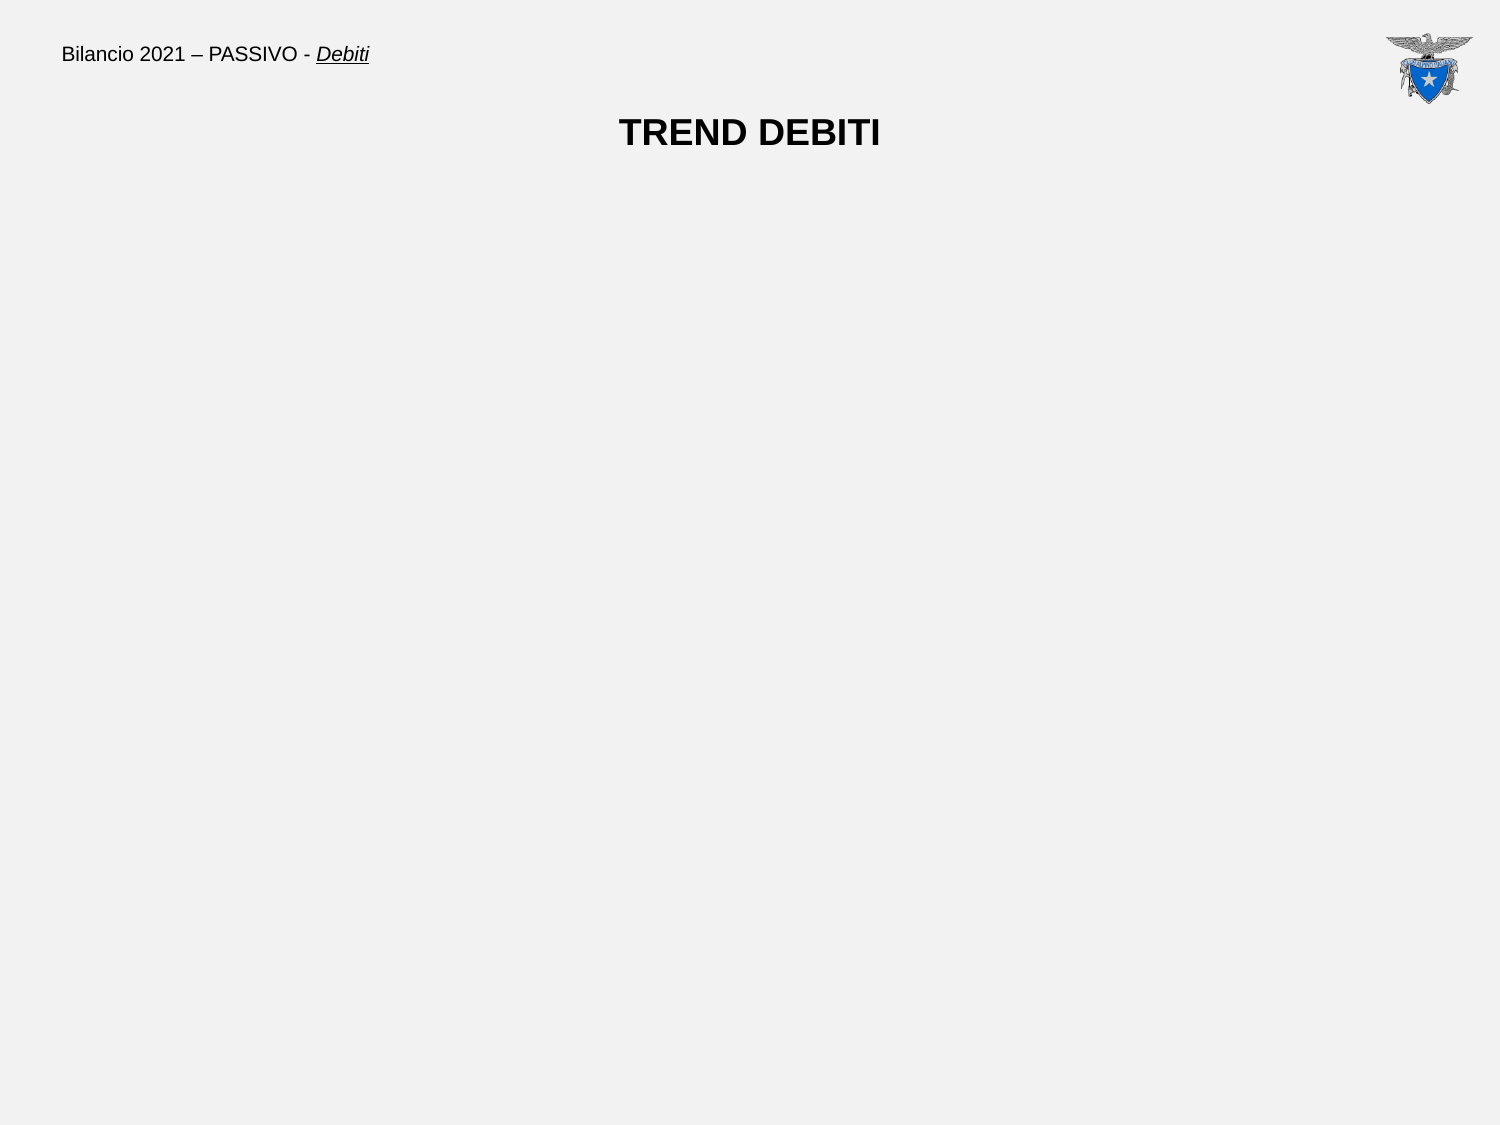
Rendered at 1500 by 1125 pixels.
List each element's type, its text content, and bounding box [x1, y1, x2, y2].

text_box Bilancio 2021 – PASSIVO - Debiti [46, 35, 516, 76]
text_box TREND DEBITI [259, 111, 1241, 154]
picture [1382, 29, 1477, 112]
